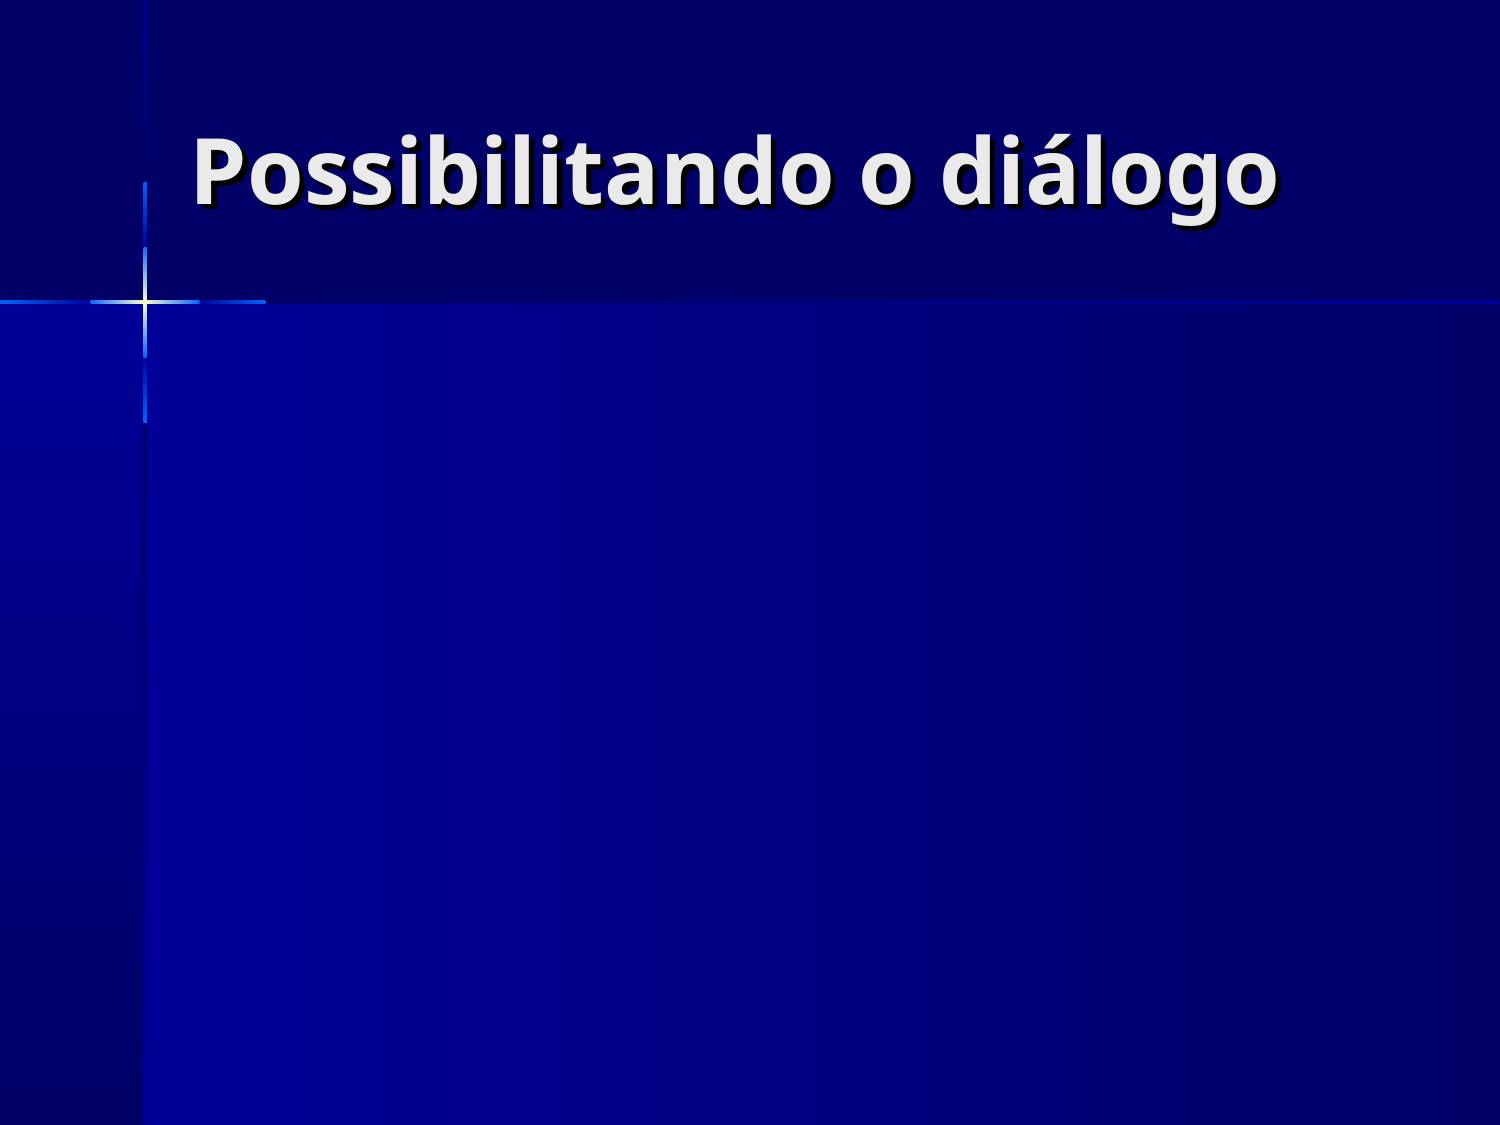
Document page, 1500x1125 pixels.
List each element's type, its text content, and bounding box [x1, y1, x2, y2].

title Possibilitando o diálogo [174, 49, 1413, 285]
